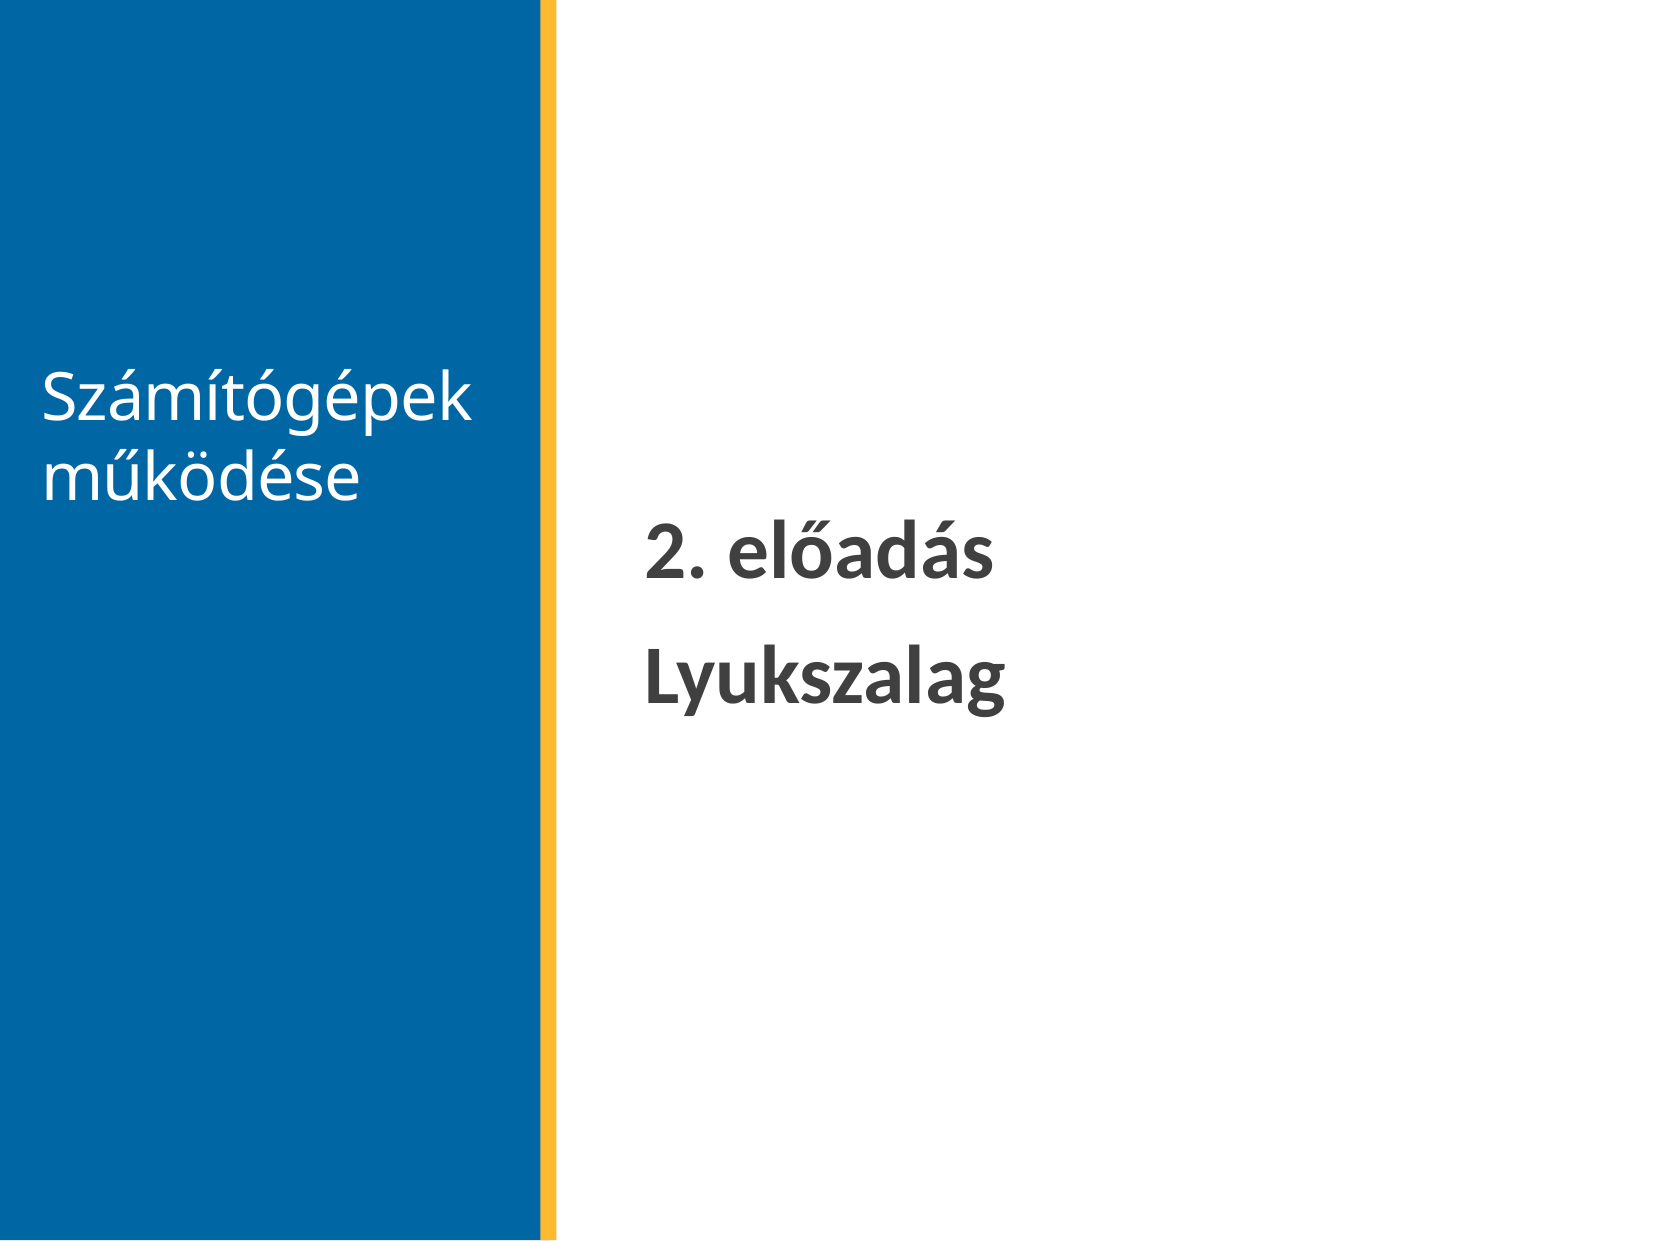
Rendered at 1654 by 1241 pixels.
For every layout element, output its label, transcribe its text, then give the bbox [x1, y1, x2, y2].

list 2. előadás Lyukszalag [625, 132, 1532, 1084]
title Számítógépek működése [25, 107, 497, 521]
